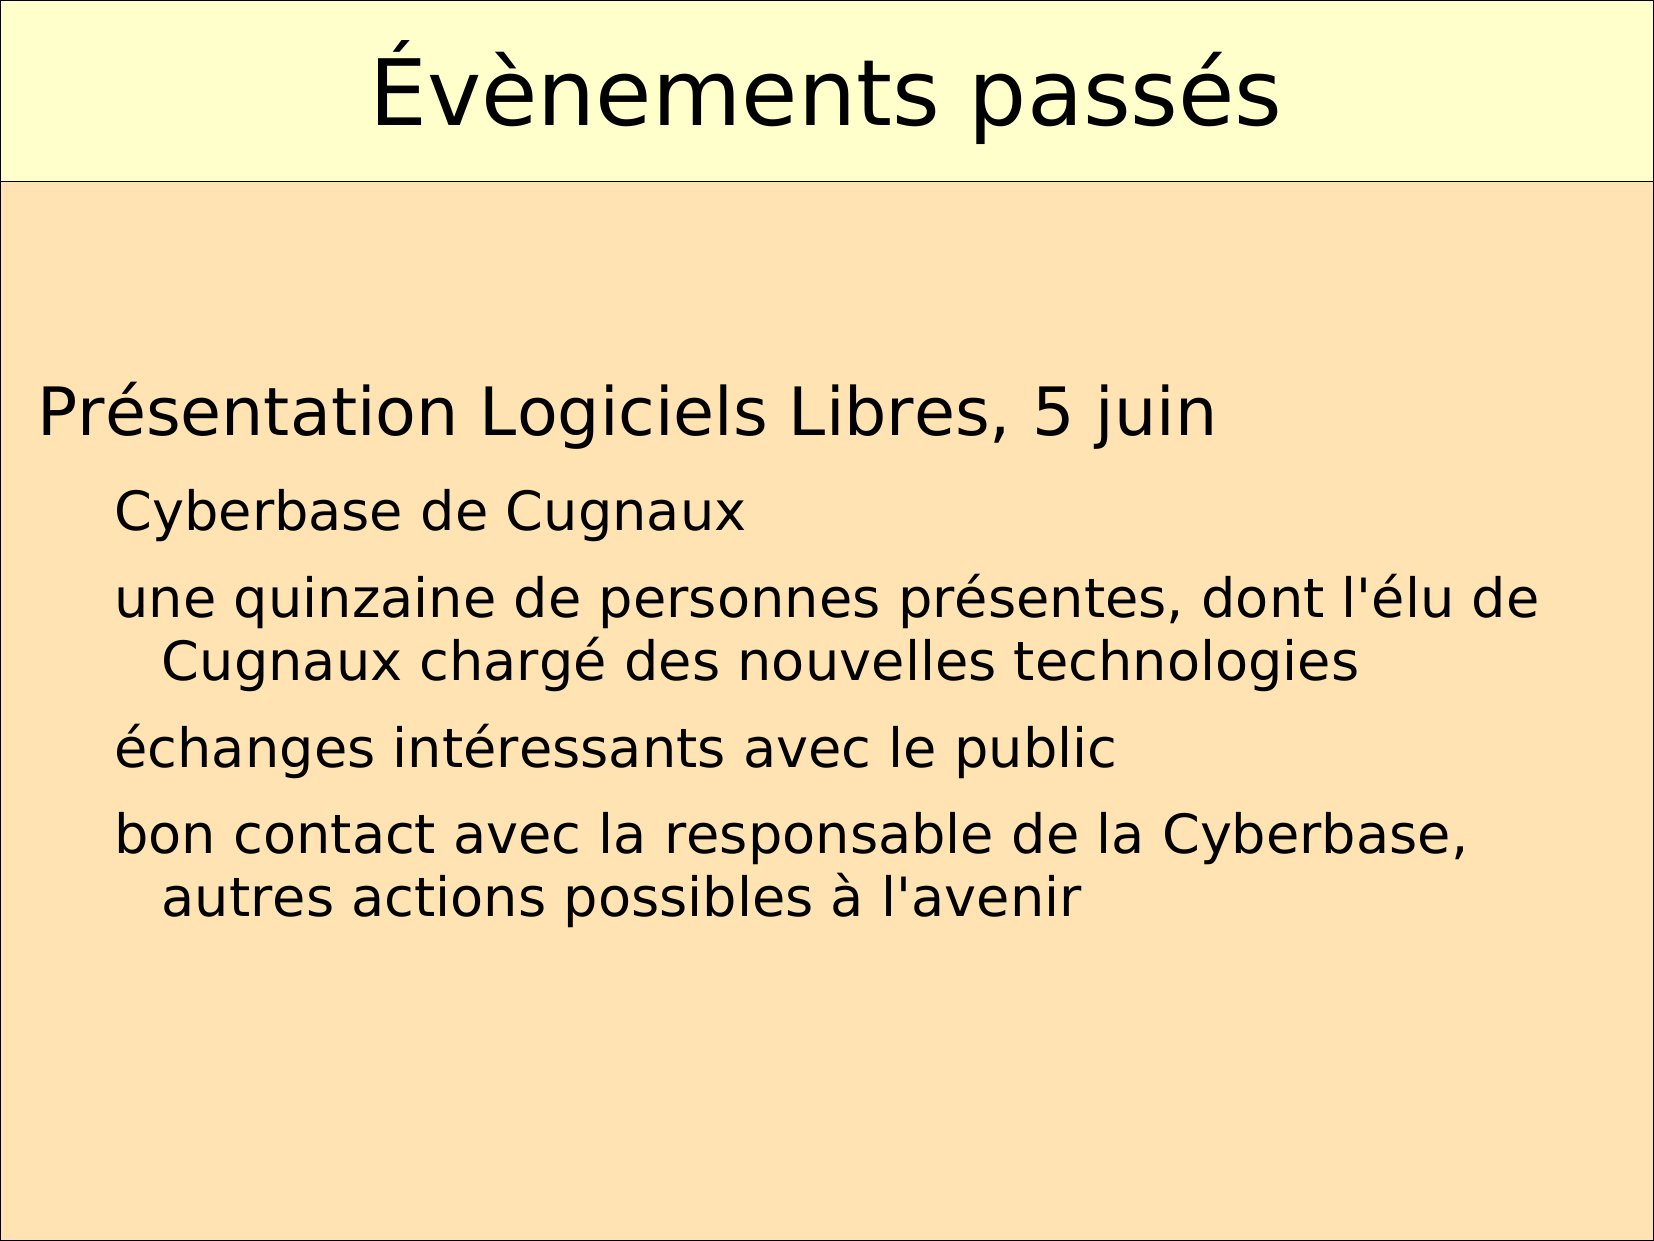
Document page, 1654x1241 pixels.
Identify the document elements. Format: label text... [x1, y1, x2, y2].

list Présentation Logiciels Libres, 5 juin Cyberbase de Cugnaux une quinzaine de personnes présentes, dont l'élu de Cugnaux chargé des nouvelles technologies échanges intéressants avec le public bon contact avec la responsable de la Cyberbase, autres actions possibles à l'avenir [19, 373, 1622, 991]
title Évènements passés [0, 33, 1654, 154]
